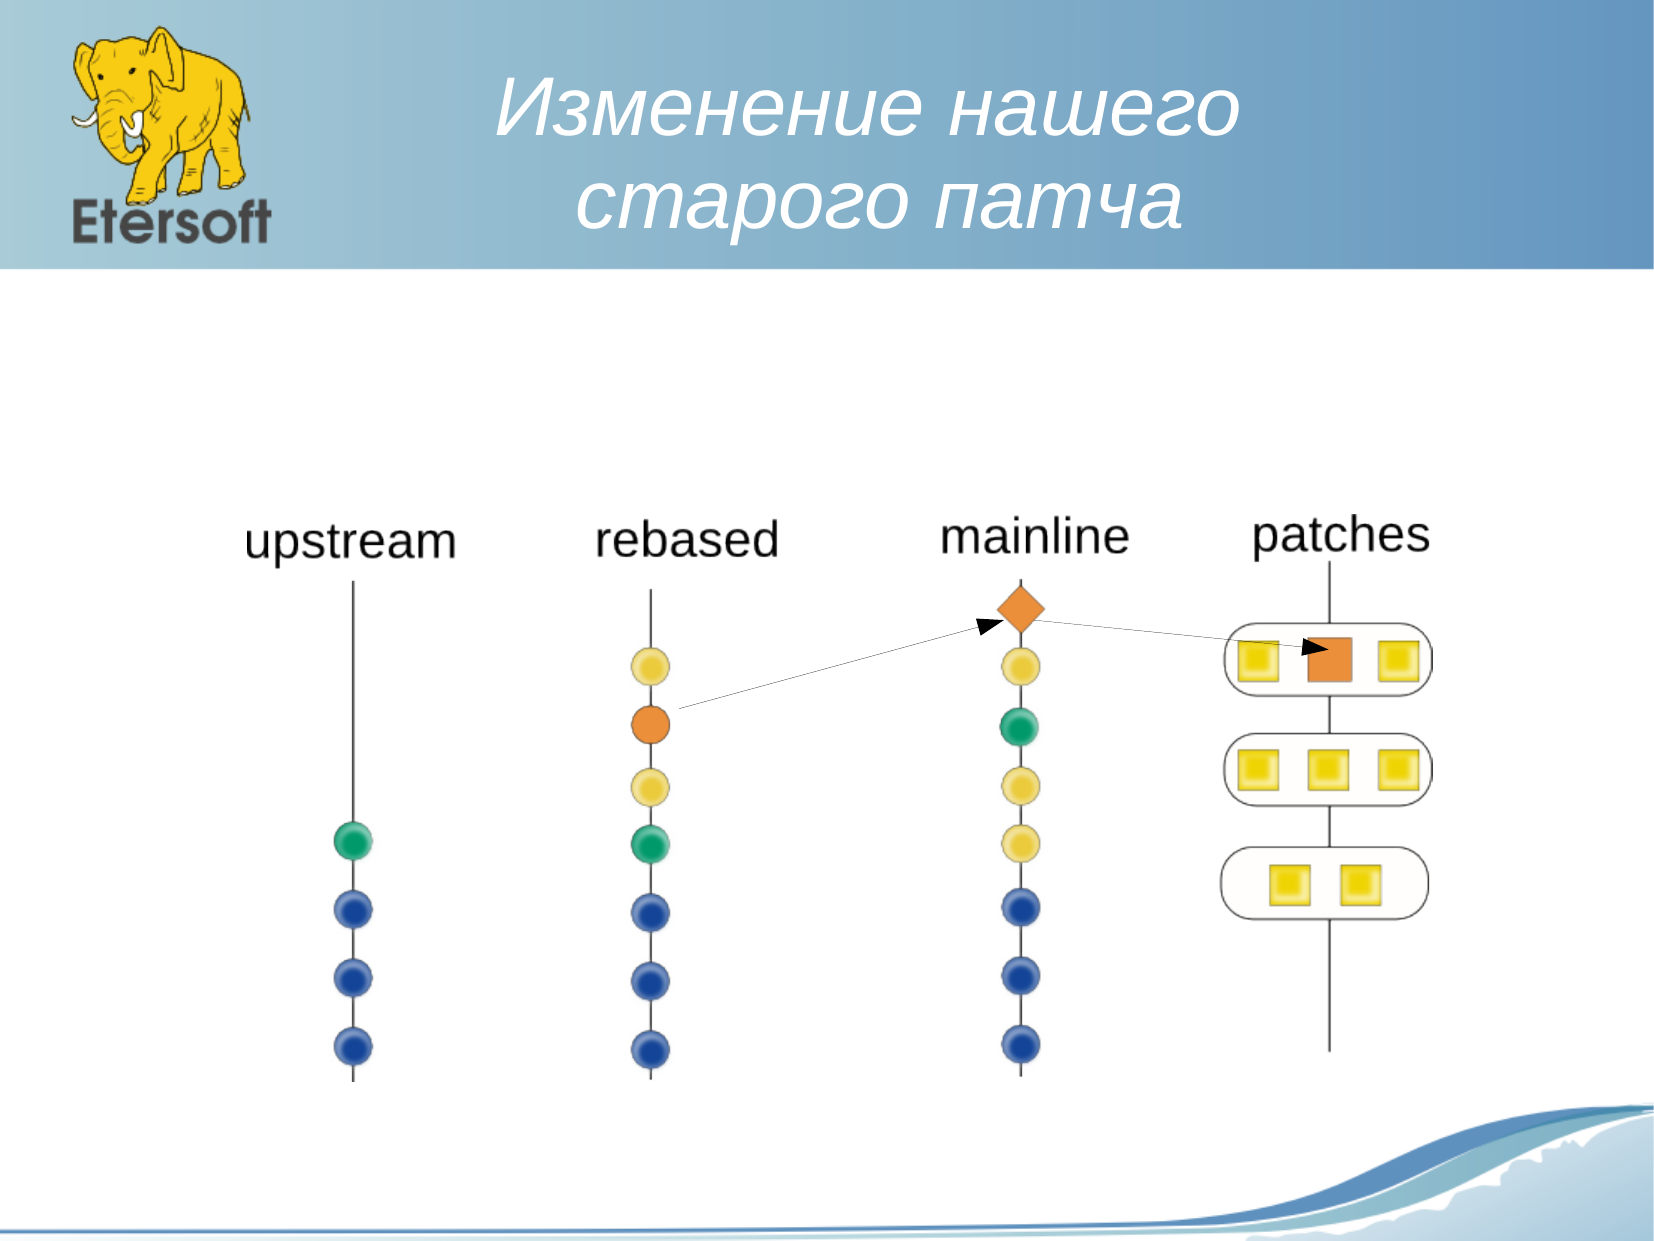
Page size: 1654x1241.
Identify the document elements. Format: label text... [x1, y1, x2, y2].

picture [0, 0, 1654, 1241]
title Изменение нашего старого патча [135, 49, 1625, 257]
